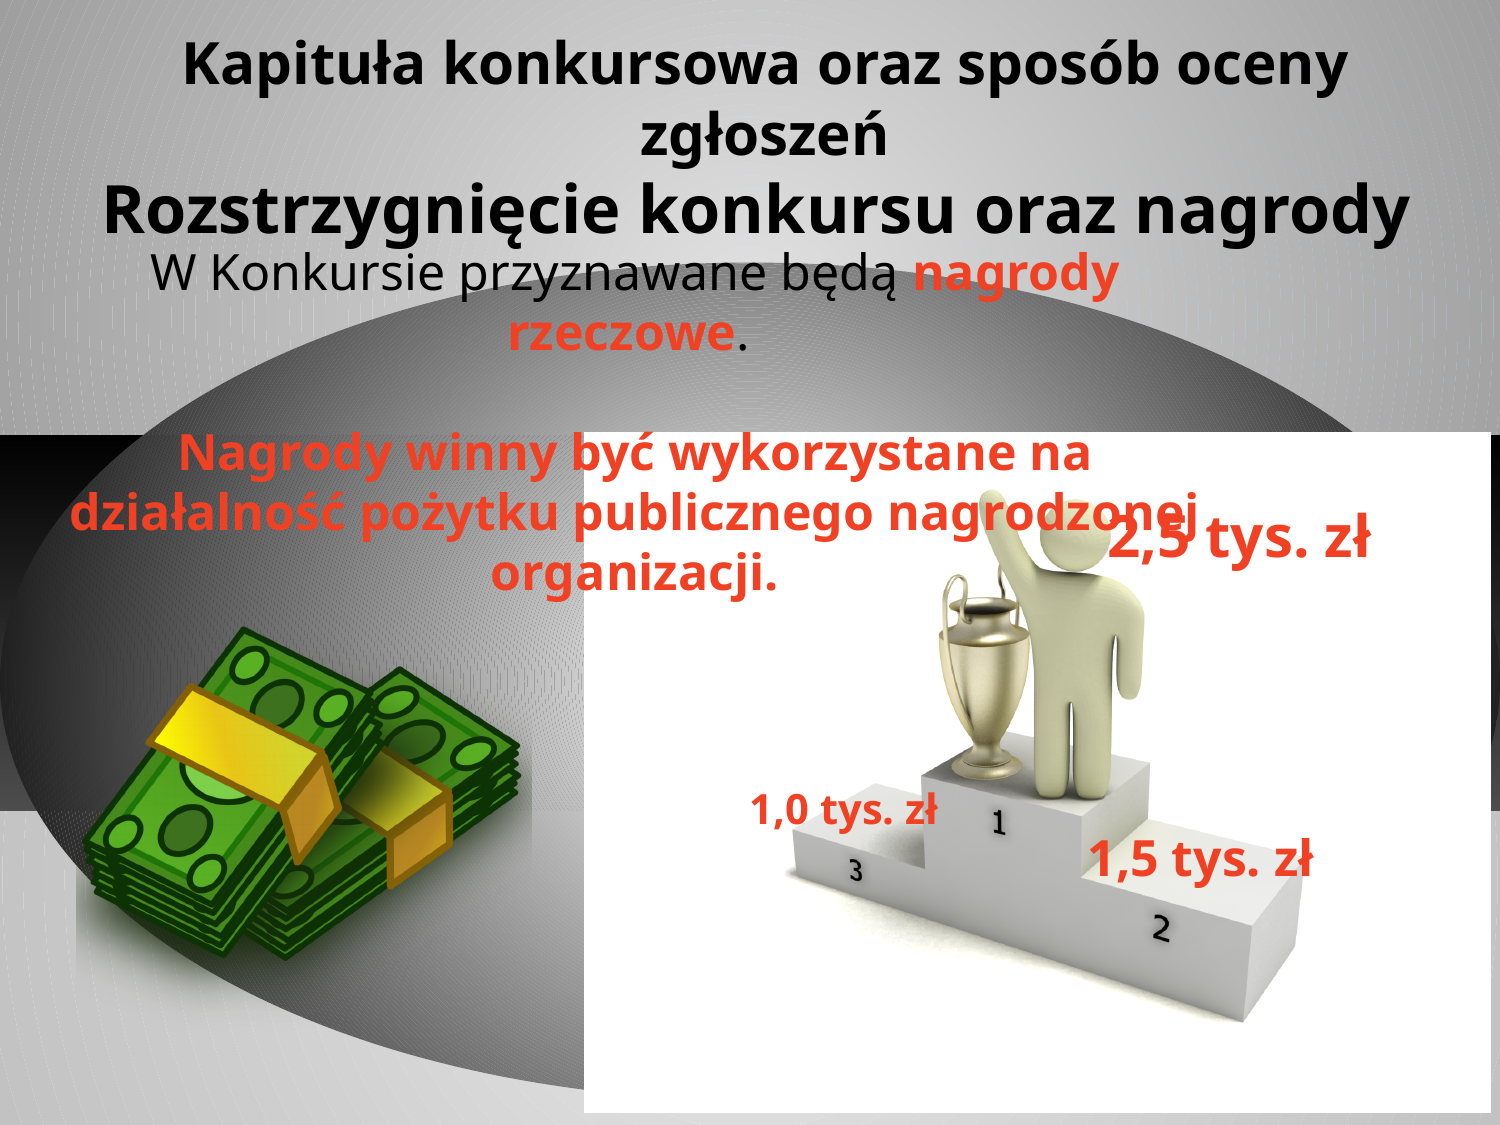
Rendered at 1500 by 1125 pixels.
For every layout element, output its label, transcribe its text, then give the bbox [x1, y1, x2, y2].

text_box 1,5 tys. zł [1073, 819, 1329, 894]
picture [584, 432, 1491, 1113]
text_box 1,0 tys. zł [735, 775, 954, 840]
title Kapituła konkursowa oraz sposób oceny zgłoszeń Rozstrzygnięcie konkursu oraz nagrody [17, 19, 1483, 185]
picture [76, 577, 532, 1033]
text_box W Konkursie przyznawane będą nagrody rzeczowe. Nagrody winny być wykorzystane na działalność pożytku publicznego nagrodzonej organizacji. [36, 233, 1234, 608]
text_box 2,5 tys. zł [1093, 492, 1386, 577]
